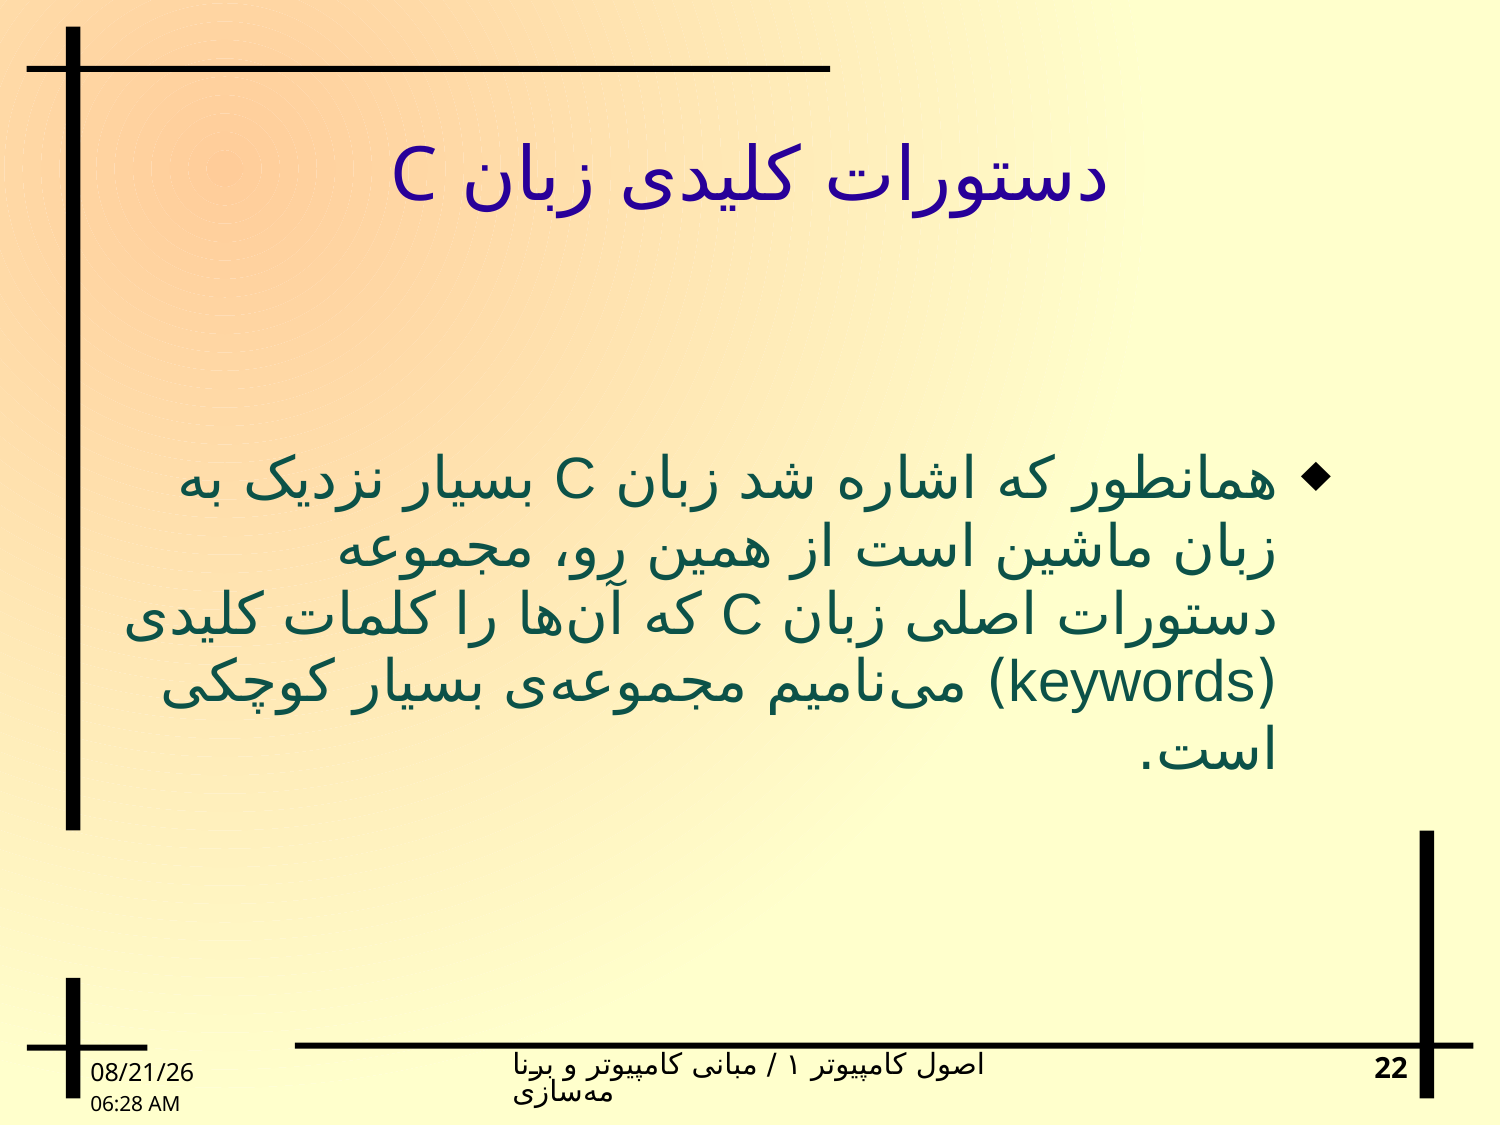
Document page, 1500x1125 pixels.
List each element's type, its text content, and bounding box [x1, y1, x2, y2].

list همانطور که اشاره شد زبان C بسیار نزدیک به زبان ماشین است از همین رو، مجموعه دستورات اصلی زبان C که آن‌ها را کلمات کلیدی (keywords) می‌نامیم مجموعه‌ی بسیار کوچکی است. [122, 444, 1403, 904]
title دستورات کلیدی زبان C [109, 109, 1391, 233]
